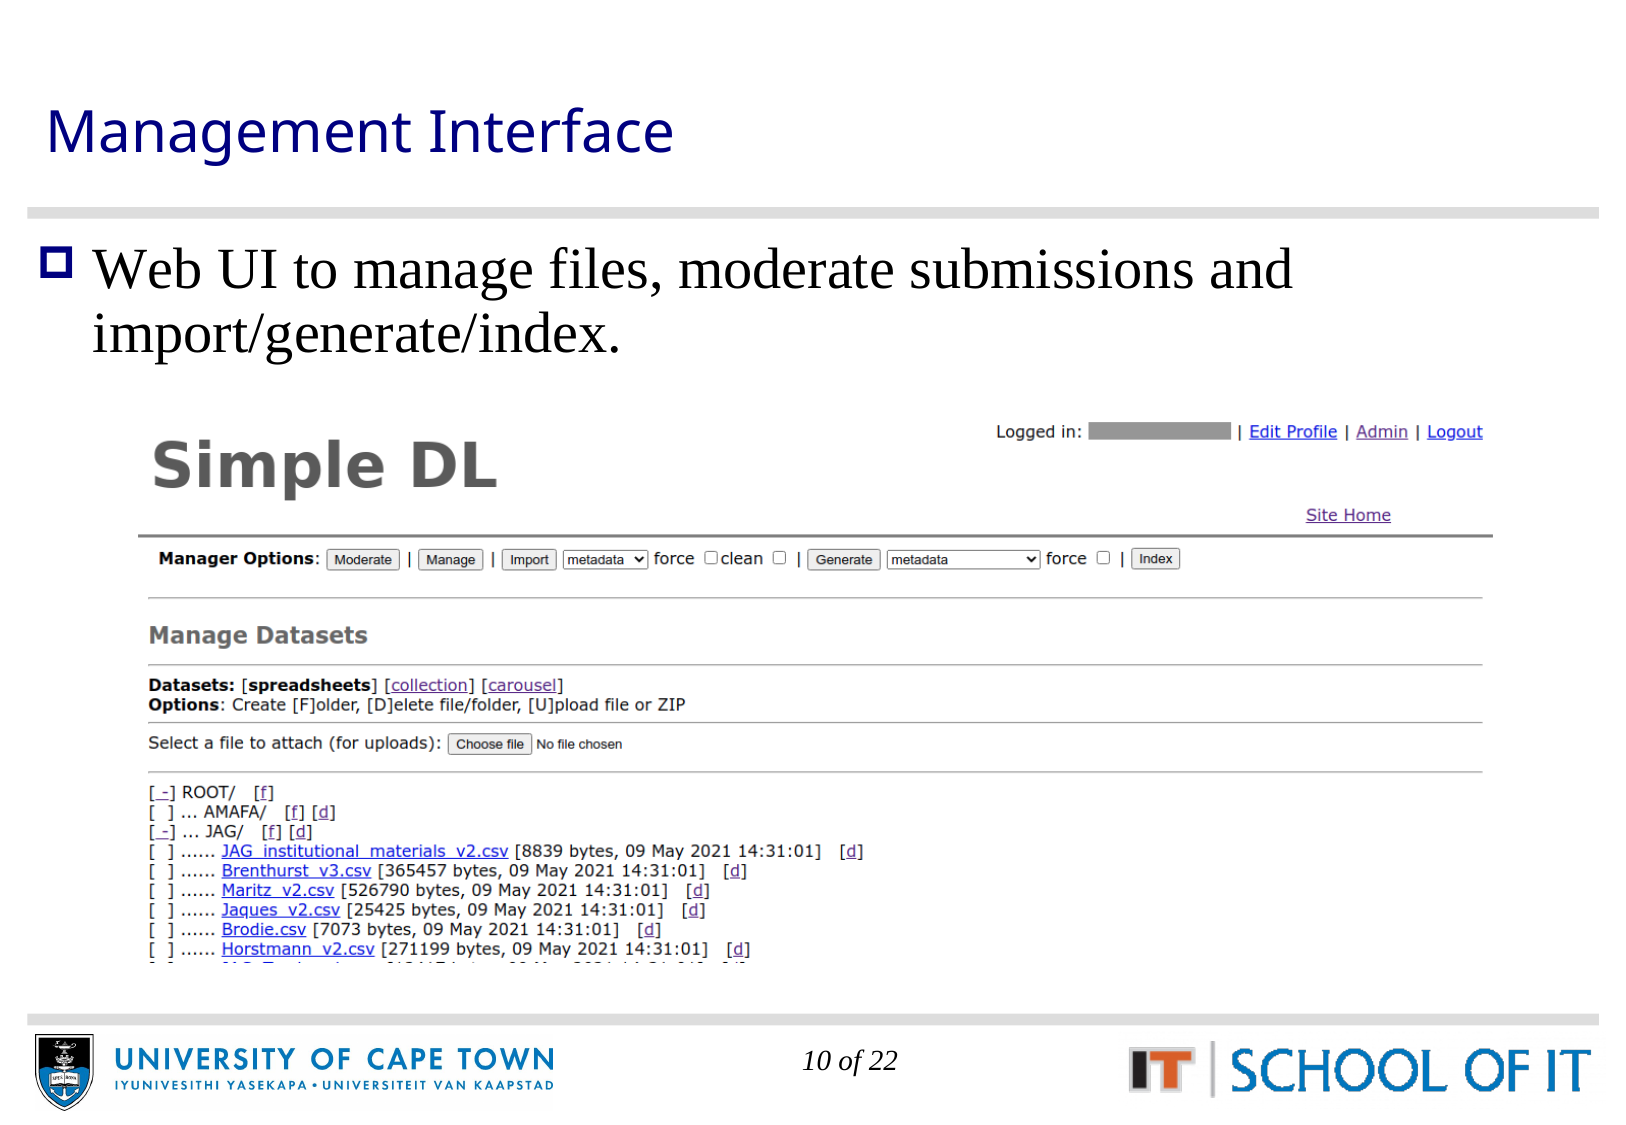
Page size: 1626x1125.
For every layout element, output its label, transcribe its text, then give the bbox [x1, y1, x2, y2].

picture [1118, 1030, 1606, 1109]
picture [136, 418, 1495, 963]
picture [35, 1034, 553, 1111]
list Web UI to manage files, moderate submissions and import/generate/index. [36, 236, 1579, 998]
title Management Interface [45, 66, 1583, 194]
